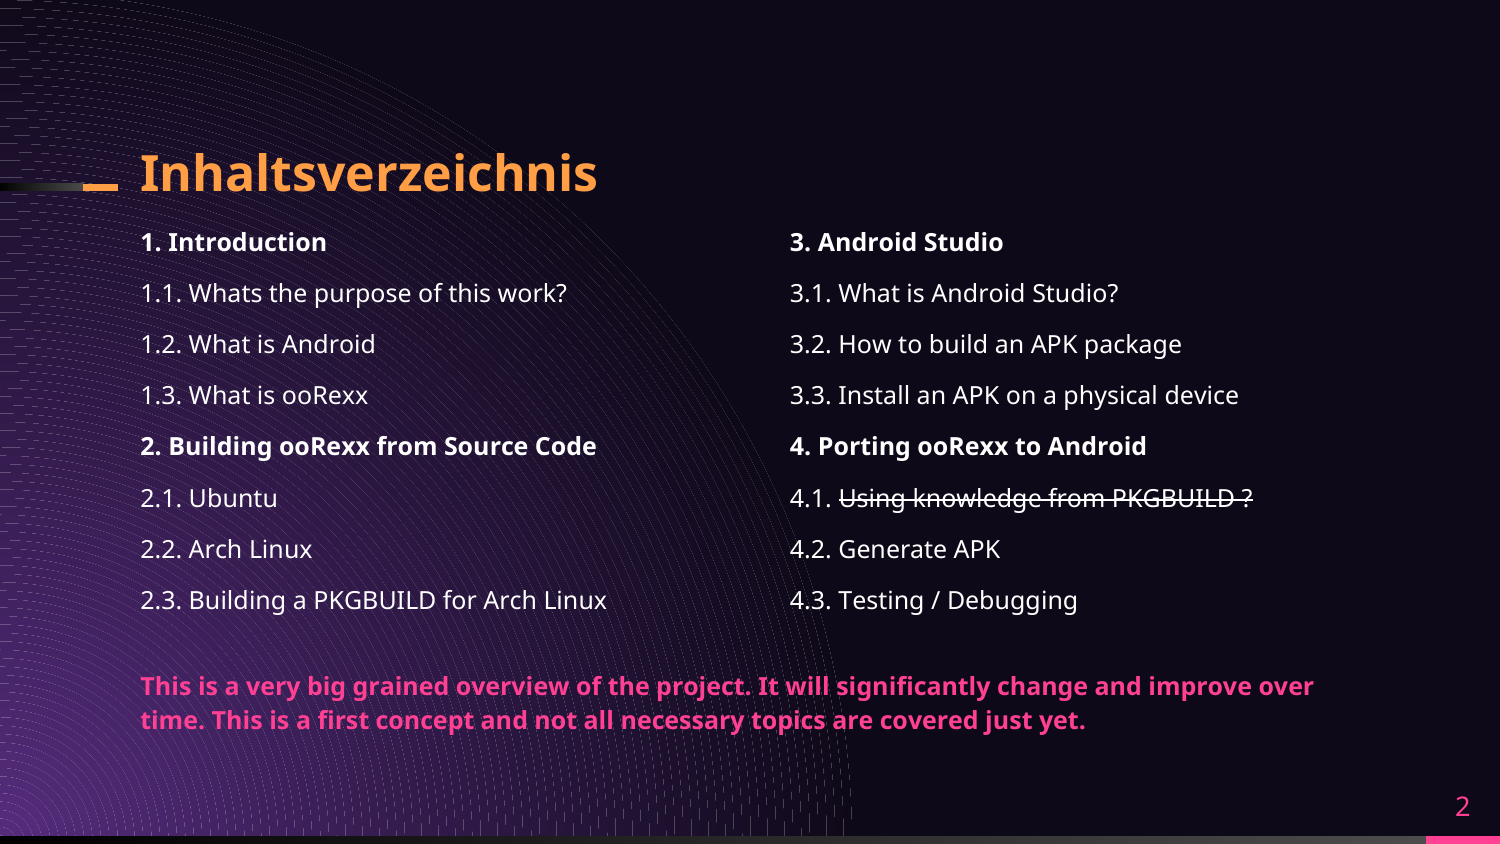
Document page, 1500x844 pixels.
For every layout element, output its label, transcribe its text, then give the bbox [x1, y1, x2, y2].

text_box [1426, 779, 1500, 837]
title Inhaltsverzeichnis [140, 137, 1011, 203]
list This is a very big grained overview of the project. It will significantly change and improve over time. This is a first concept and not all necessary topics are covered just yet. [140, 665, 1360, 773]
list 3. Android Studio 3.1. What is Android Studio? 3.2. How to build an APK package 3.3. Install an APK on a physical device 4. Porting ooRexx to Android 4.1. Using knowledge from PKGBUILD ? 4.2. Generate APK 4.3. Testing / Debugging [789, 222, 1360, 637]
list 1. Introduction 1.1. Whats the purpose of this work? 1.2. What is Android 1.3. What is ooRexx 2. Building ooRexx from Source Code 2.1. Ubuntu 2.2. Arch Linux 2.3. Building a PKGBUILD for Arch Linux [140, 222, 711, 641]
